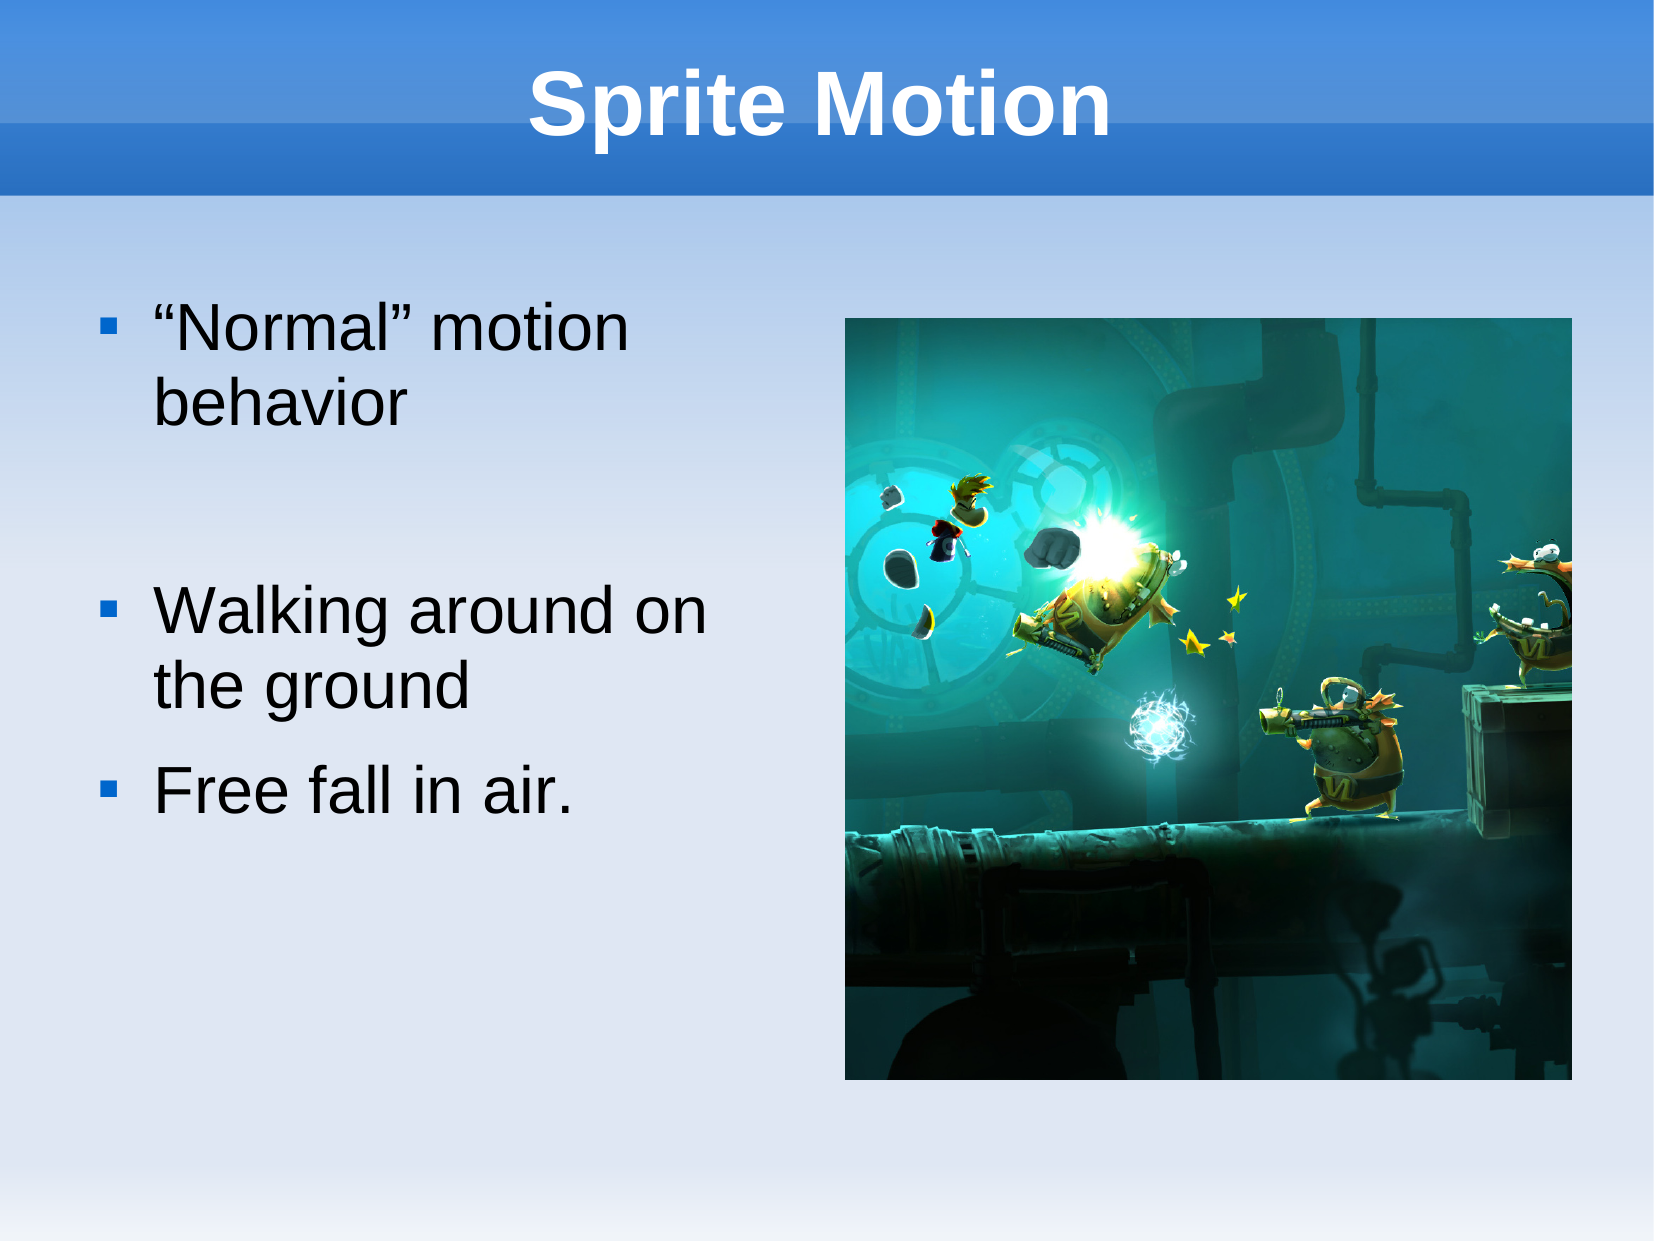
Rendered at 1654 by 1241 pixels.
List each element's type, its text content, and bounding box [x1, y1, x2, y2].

list “Normal” motion behavior Walking around on the ground Free fall in air. [82, 290, 809, 1109]
picture [0, 0, 1654, 1241]
title Sprite Motion [76, 0, 1565, 208]
